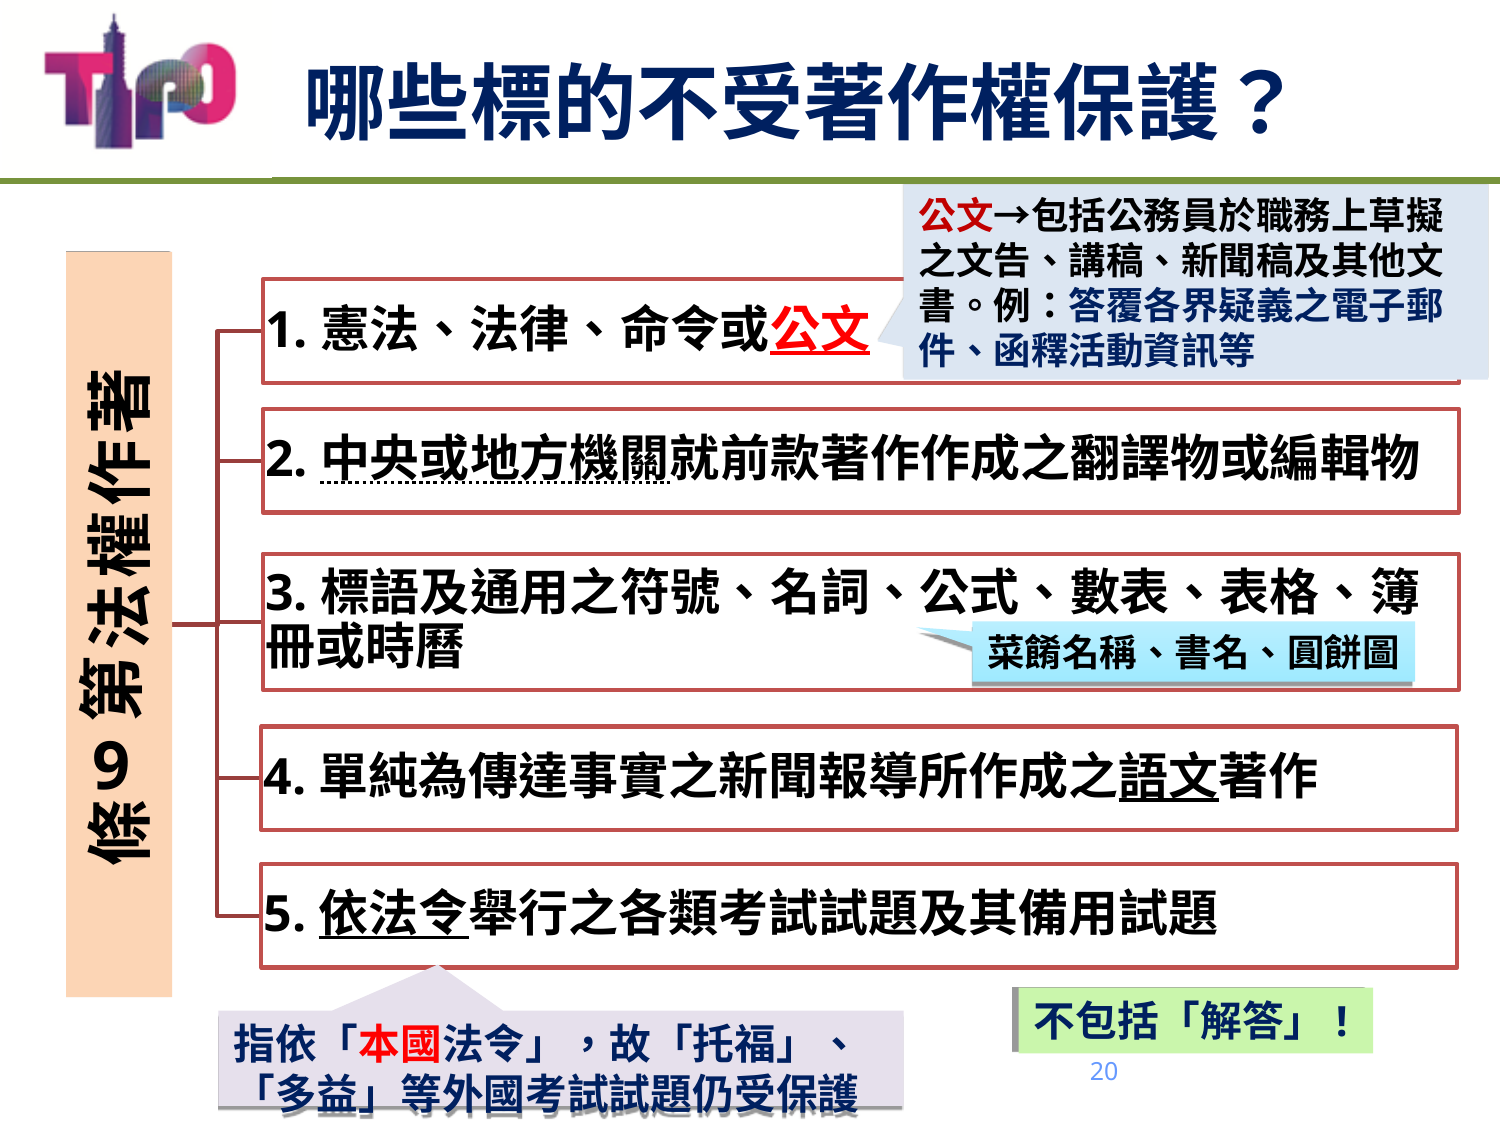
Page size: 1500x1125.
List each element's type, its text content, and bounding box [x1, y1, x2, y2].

text_box 2.中央或地方機關就前款著作作成之翻譯物或編輯物 [262, 408, 1459, 513]
title 哪些標的不受著作權保護？ [277, 42, 1329, 164]
text_box 20 [1074, 1042, 1426, 1103]
text_box 指依「本國法令」，故「托福」、「多益」等外國考試試題仍受保護 [218, 964, 904, 1106]
text_box 3.標語及通用之符號、名詞、公式、數表、表格、簿冊或時曆 [262, 553, 1459, 690]
text_box 4.單純為傳達事實之新聞報導所作成之語文著作 [261, 726, 1458, 831]
text_box 著作權法第9條 [66, 251, 173, 998]
text_box 不包括「解答」! [1018, 987, 1374, 1054]
text_box 1.憲法、法律、命令或公文 [262, 279, 1459, 383]
text_box 5.依法令舉行之各類考試試題及其備用試題 [261, 863, 1458, 968]
text_box 菜餚名稱、書名、圓餅圖 [916, 621, 1416, 682]
text_box 公文→包括公務員於職務上草擬之文告、講稿、新聞稿及其他文書。例：答覆各界疑義之電子郵件、函釋活動資訊等 [877, 184, 1489, 380]
